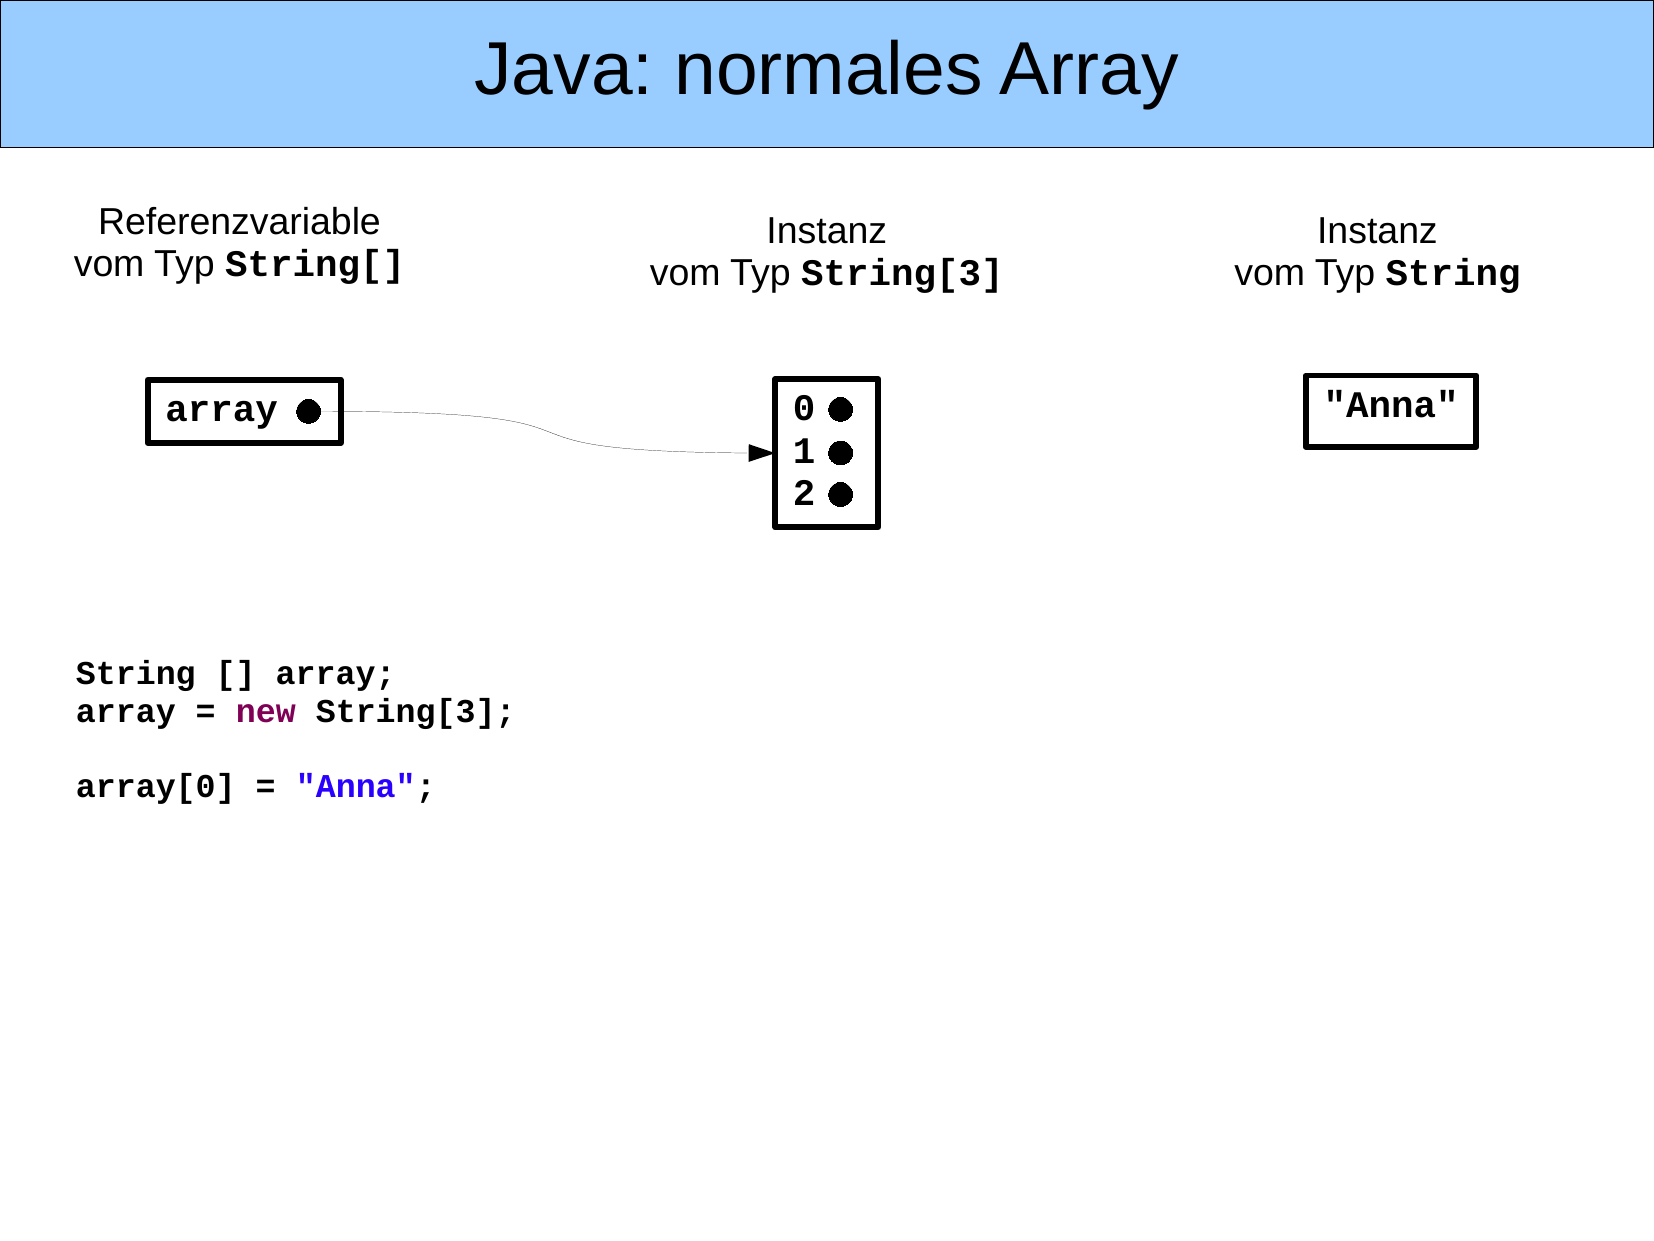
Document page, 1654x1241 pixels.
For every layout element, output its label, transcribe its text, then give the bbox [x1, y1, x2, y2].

text_box Instanz vom Typ String [1219, 202, 1536, 305]
text_box [828, 441, 853, 465]
text_box [0, 0, 1654, 148]
text_box Java: normales Array [459, 19, 1194, 119]
text_box String [] array; array = new String[3]; array[0] = "Anna"; [61, 649, 531, 852]
text_box array [147, 379, 341, 443]
text_box [828, 482, 853, 507]
text_box [828, 397, 853, 422]
text_box Referenzvariable vom Typ String[] [59, 193, 420, 296]
text_box [296, 399, 321, 424]
text_box Instanz vom Typ String[3] [635, 202, 1019, 305]
text_box "Anna" [1305, 375, 1477, 447]
text_box 0 1 2 [775, 379, 879, 528]
